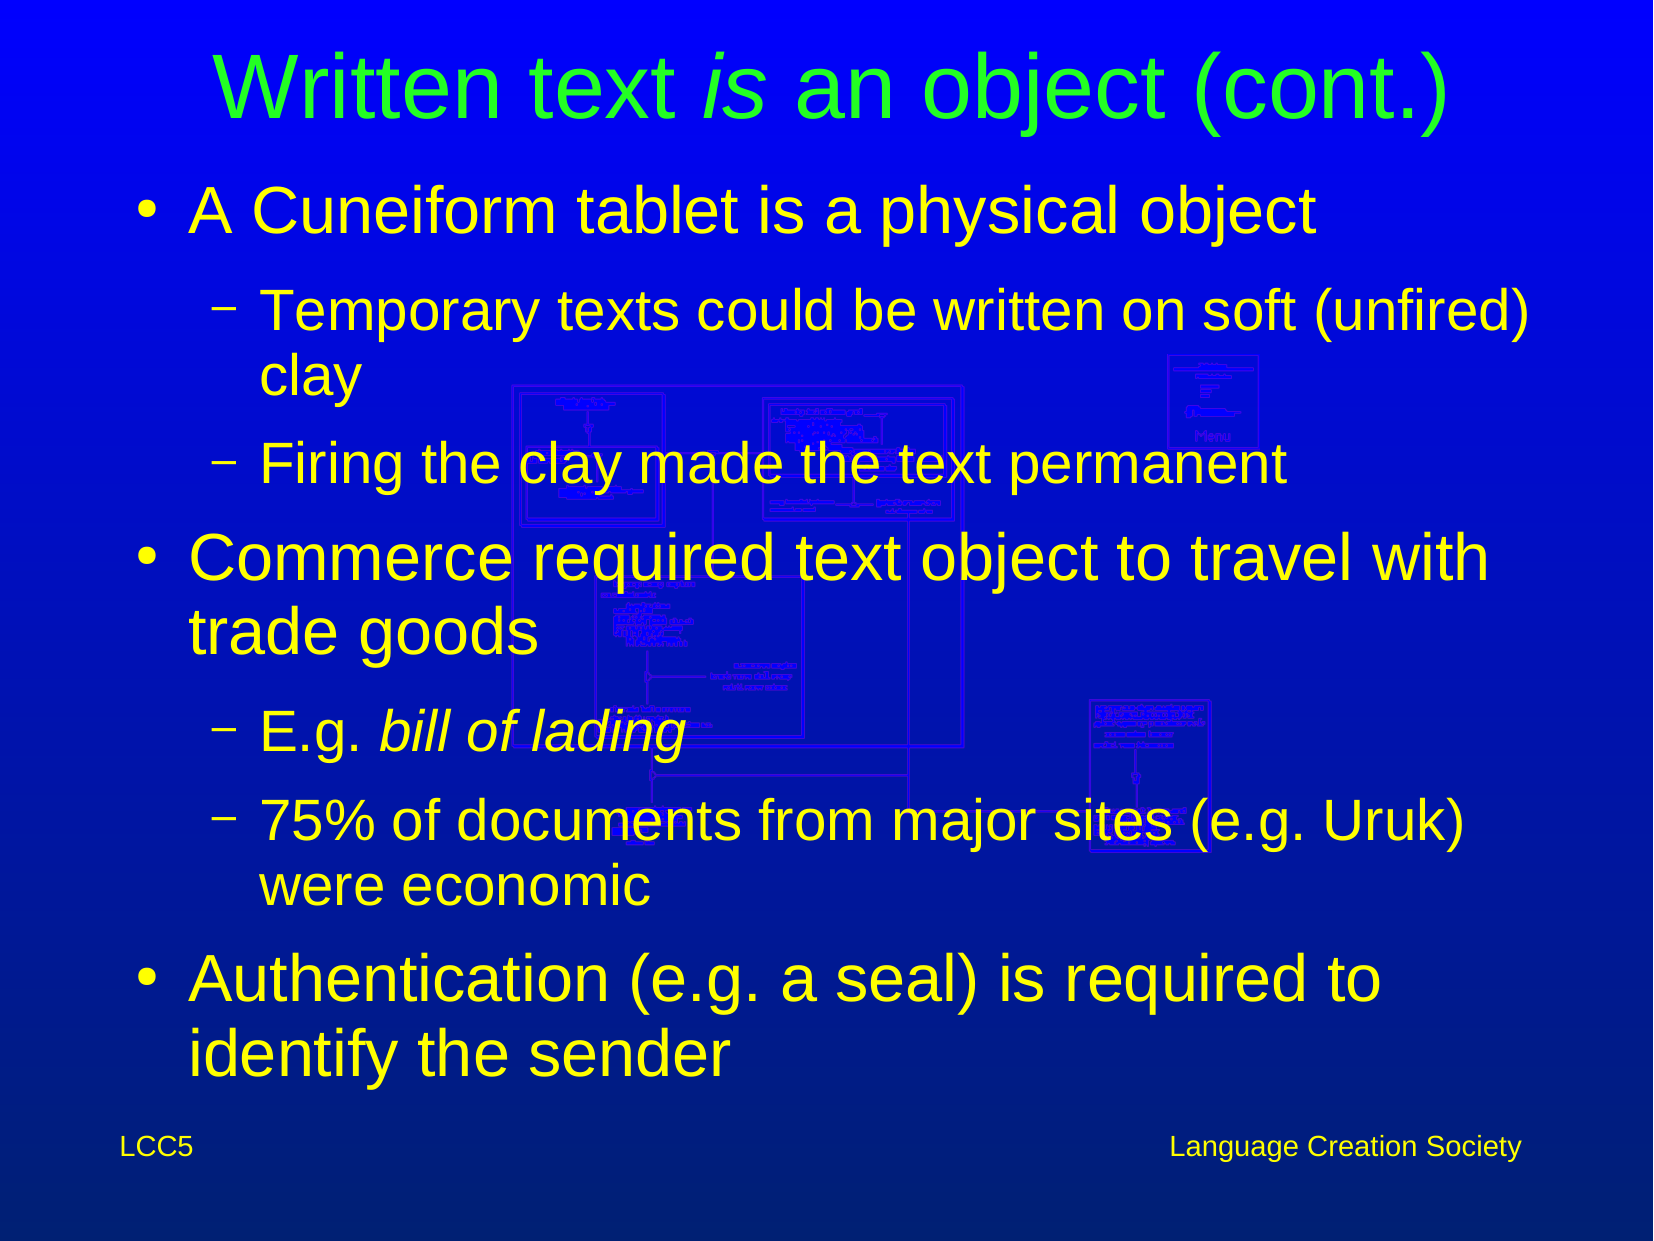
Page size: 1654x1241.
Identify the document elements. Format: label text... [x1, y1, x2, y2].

list A Cuneiform tablet is a physical object Temporary texts could be written on soft (unfired) clay Firing the clay made the text permanent Commerce required text object to travel with trade goods E.g. bill of lading 75% of documents from major sites (e.g. Uruk) were economic Authentication (e.g. a seal) is required to identify the sender [117, 173, 1538, 1114]
title Written text is an object (cont.) [126, 17, 1539, 157]
